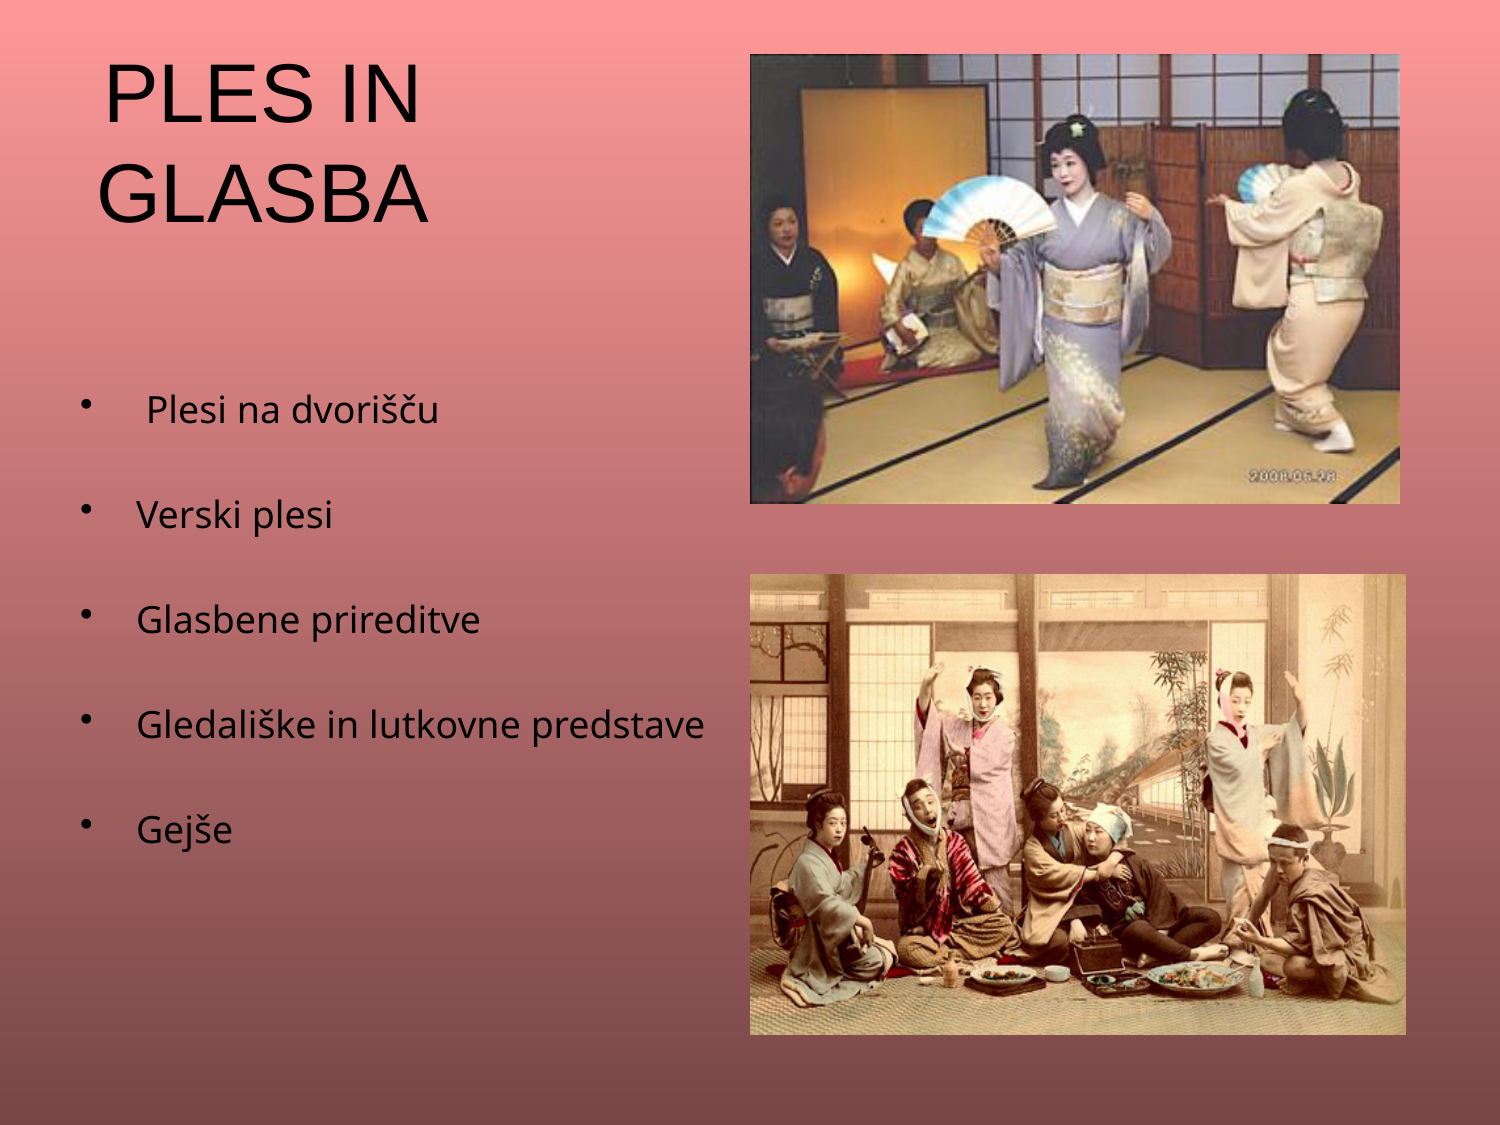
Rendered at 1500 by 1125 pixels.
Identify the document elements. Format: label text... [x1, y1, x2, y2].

title PLES IN GLASBA [0, 45, 526, 233]
picture [750, 54, 1400, 504]
picture [750, 574, 1406, 1035]
list Plesi na dvorišču Verski plesi Glasbene prireditve Gledališke in lutkovne predstave Gejše [64, 326, 729, 1069]
